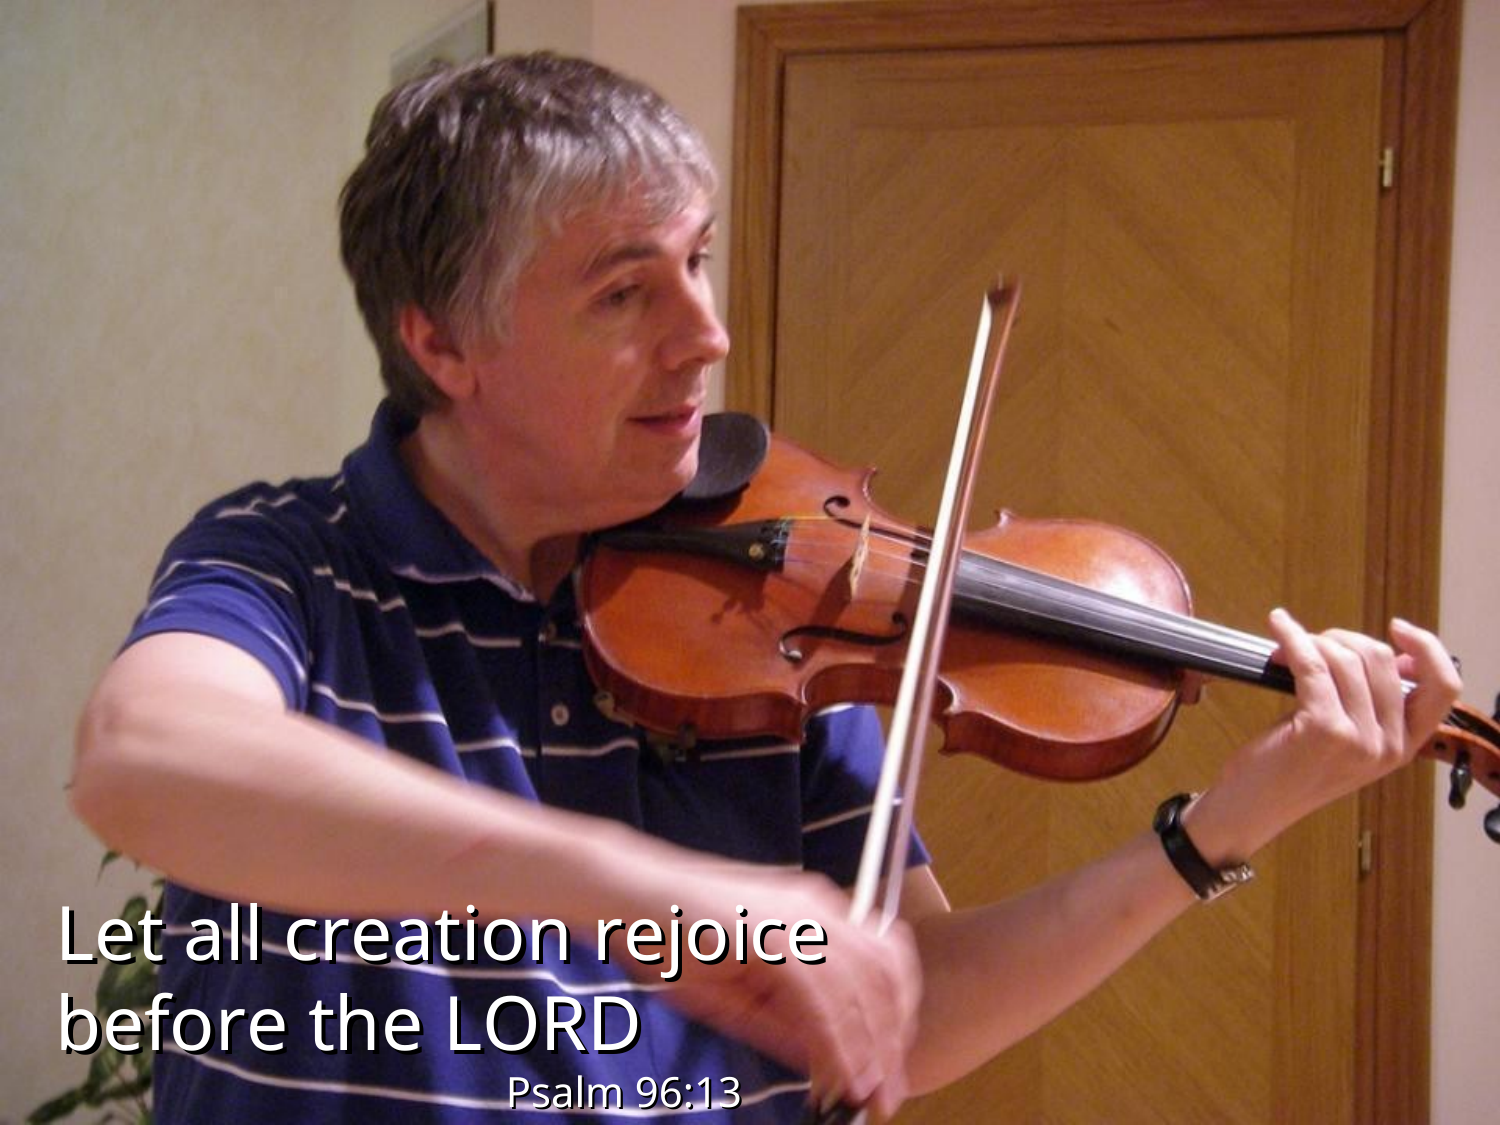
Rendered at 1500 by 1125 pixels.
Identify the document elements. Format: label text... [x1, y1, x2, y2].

picture [0, 0, 1500, 1125]
text_box Let all creation rejoice before the LORD Psalm 96:13 [41, 877, 886, 1124]
